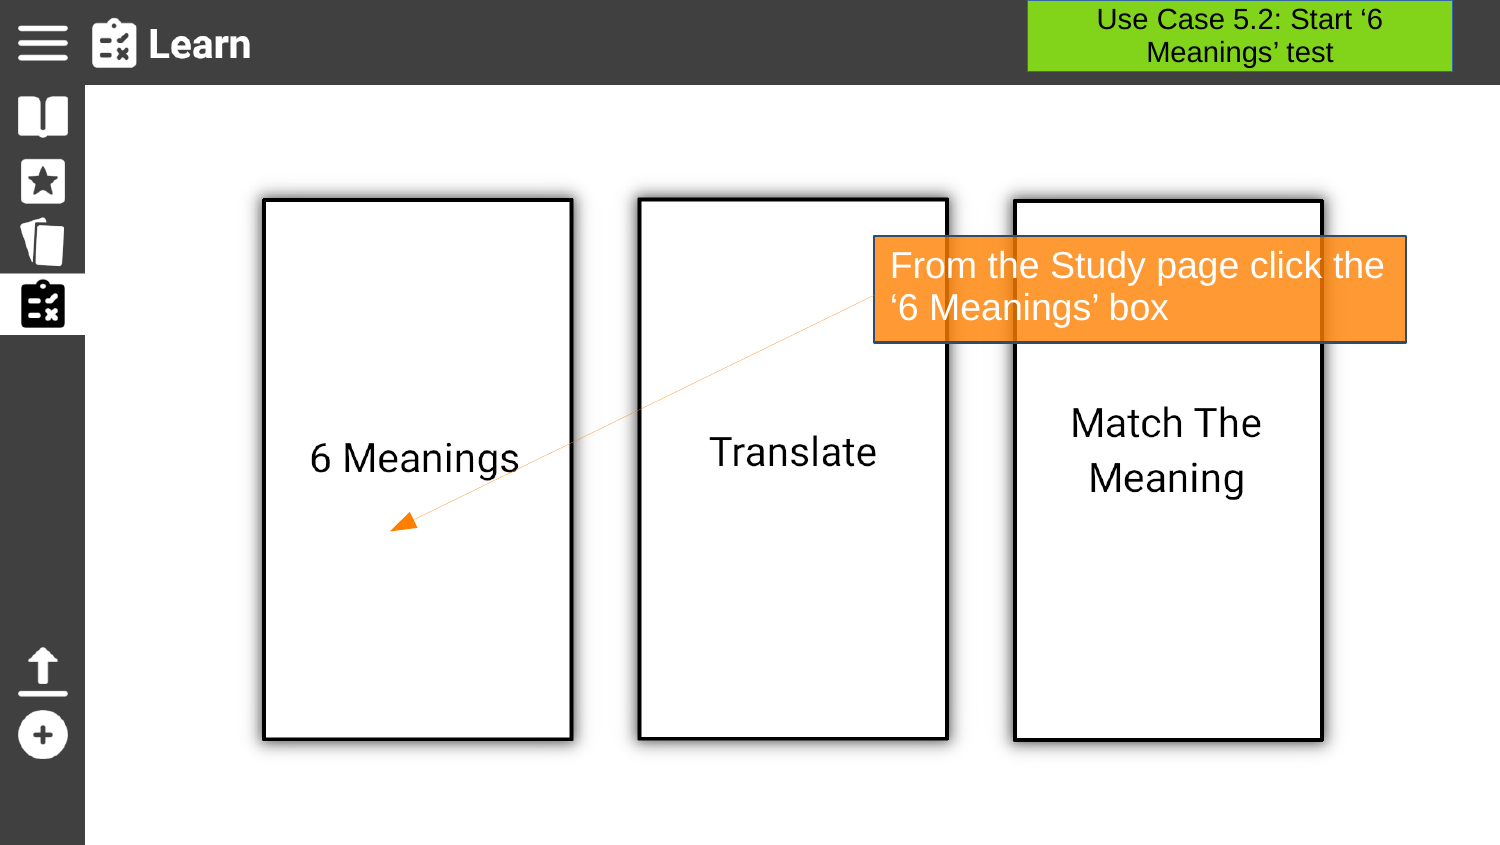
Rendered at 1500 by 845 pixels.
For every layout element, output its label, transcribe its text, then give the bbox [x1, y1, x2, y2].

picture [0, 0, 1500, 845]
text_box Use Case 5.2: Start ‘6 Meanings’ test [1027, 0, 1453, 72]
text_box From the Study page click the ‘6 Meanings’ box [874, 236, 1406, 343]
